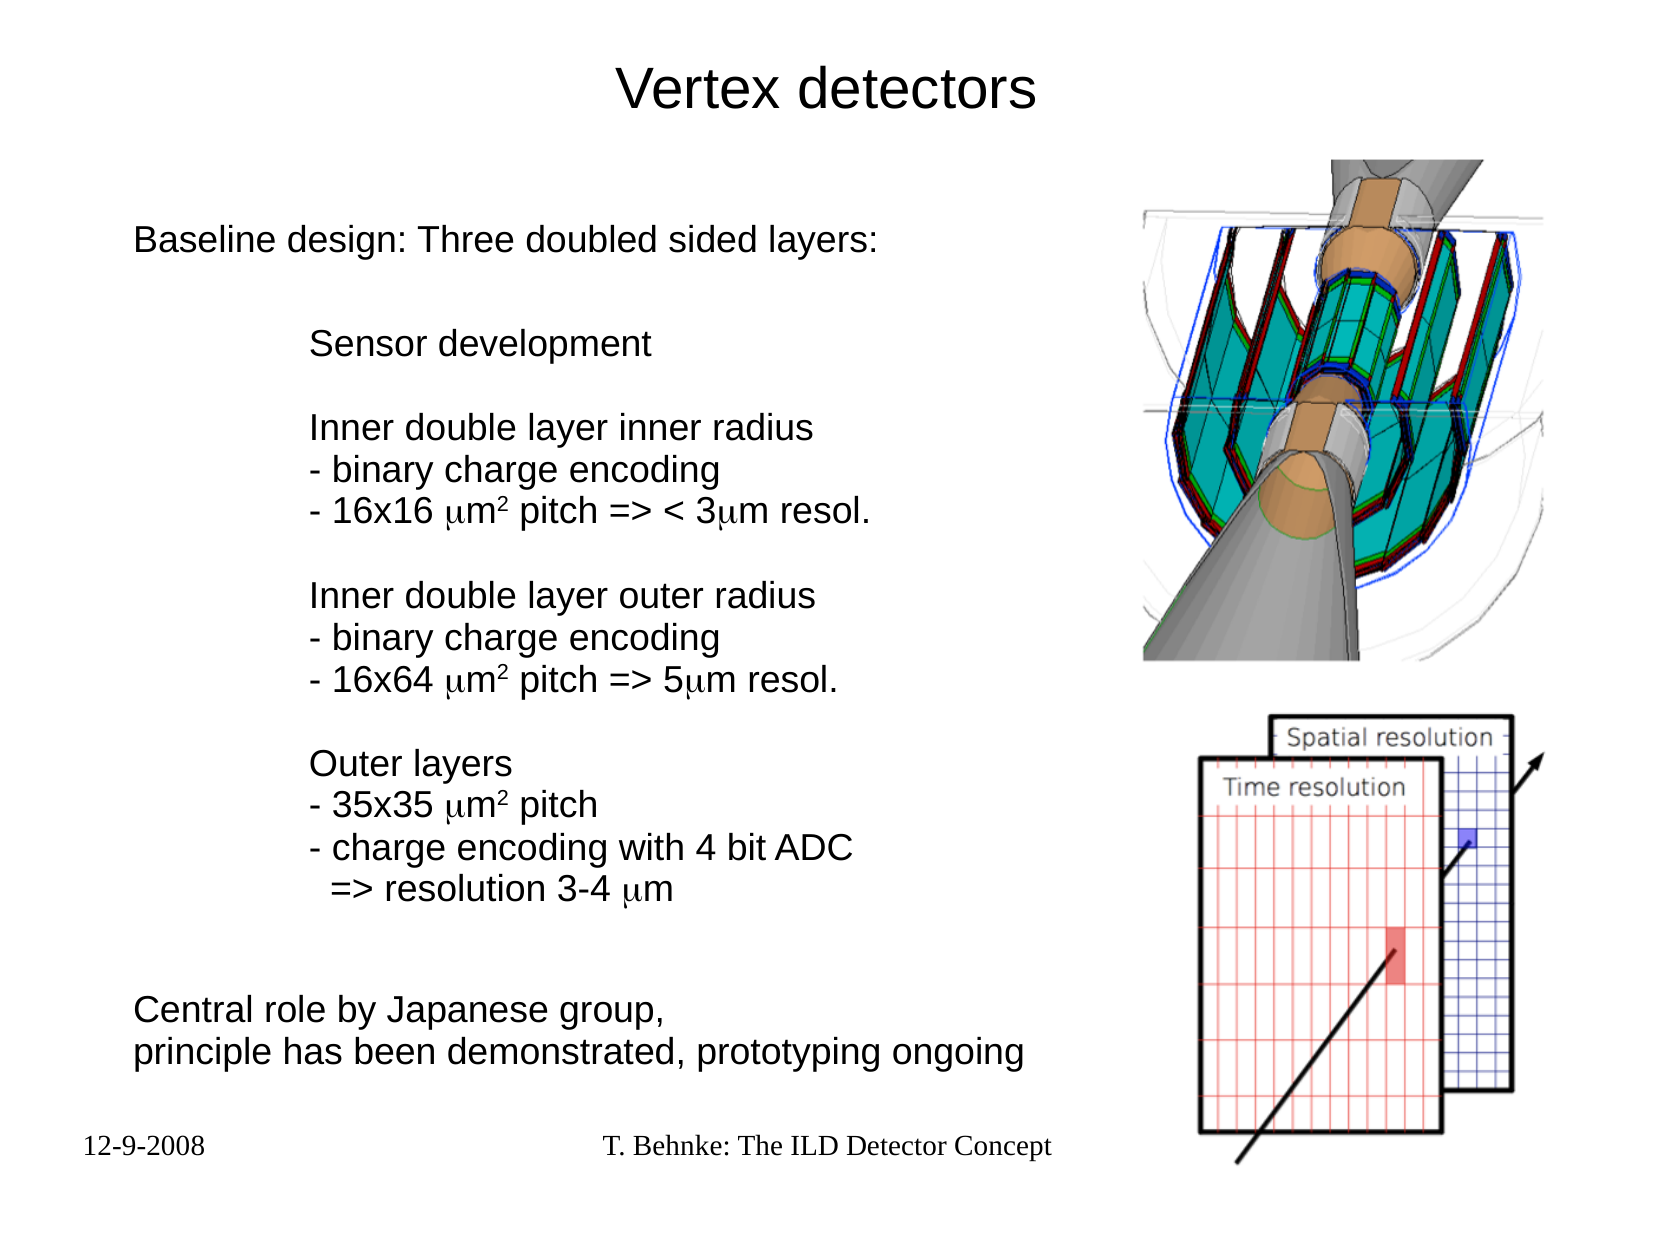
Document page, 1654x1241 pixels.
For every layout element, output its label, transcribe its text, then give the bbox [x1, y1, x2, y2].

title Vertex detectors [82, 0, 1571, 192]
text_box Sensor development Inner double layer inner radius - binary charge encoding - 16x16 μm2 pitch => < 3μm resol. Inner double layer outer radius - binary charge encoding - 16x64 μm2 pitch => 5μm resol. Outer layers - 35x35 μm2 pitch - charge encoding with 4 bit ADC => resolution 3-4 μm [294, 314, 887, 977]
text_box Baseline design: Three doubled sided layers: [118, 211, 904, 269]
text_box Central role by Japanese group, principle has been demonstrated, prototyping ongoing [118, 981, 1040, 1080]
picture [1074, 129, 1613, 1188]
